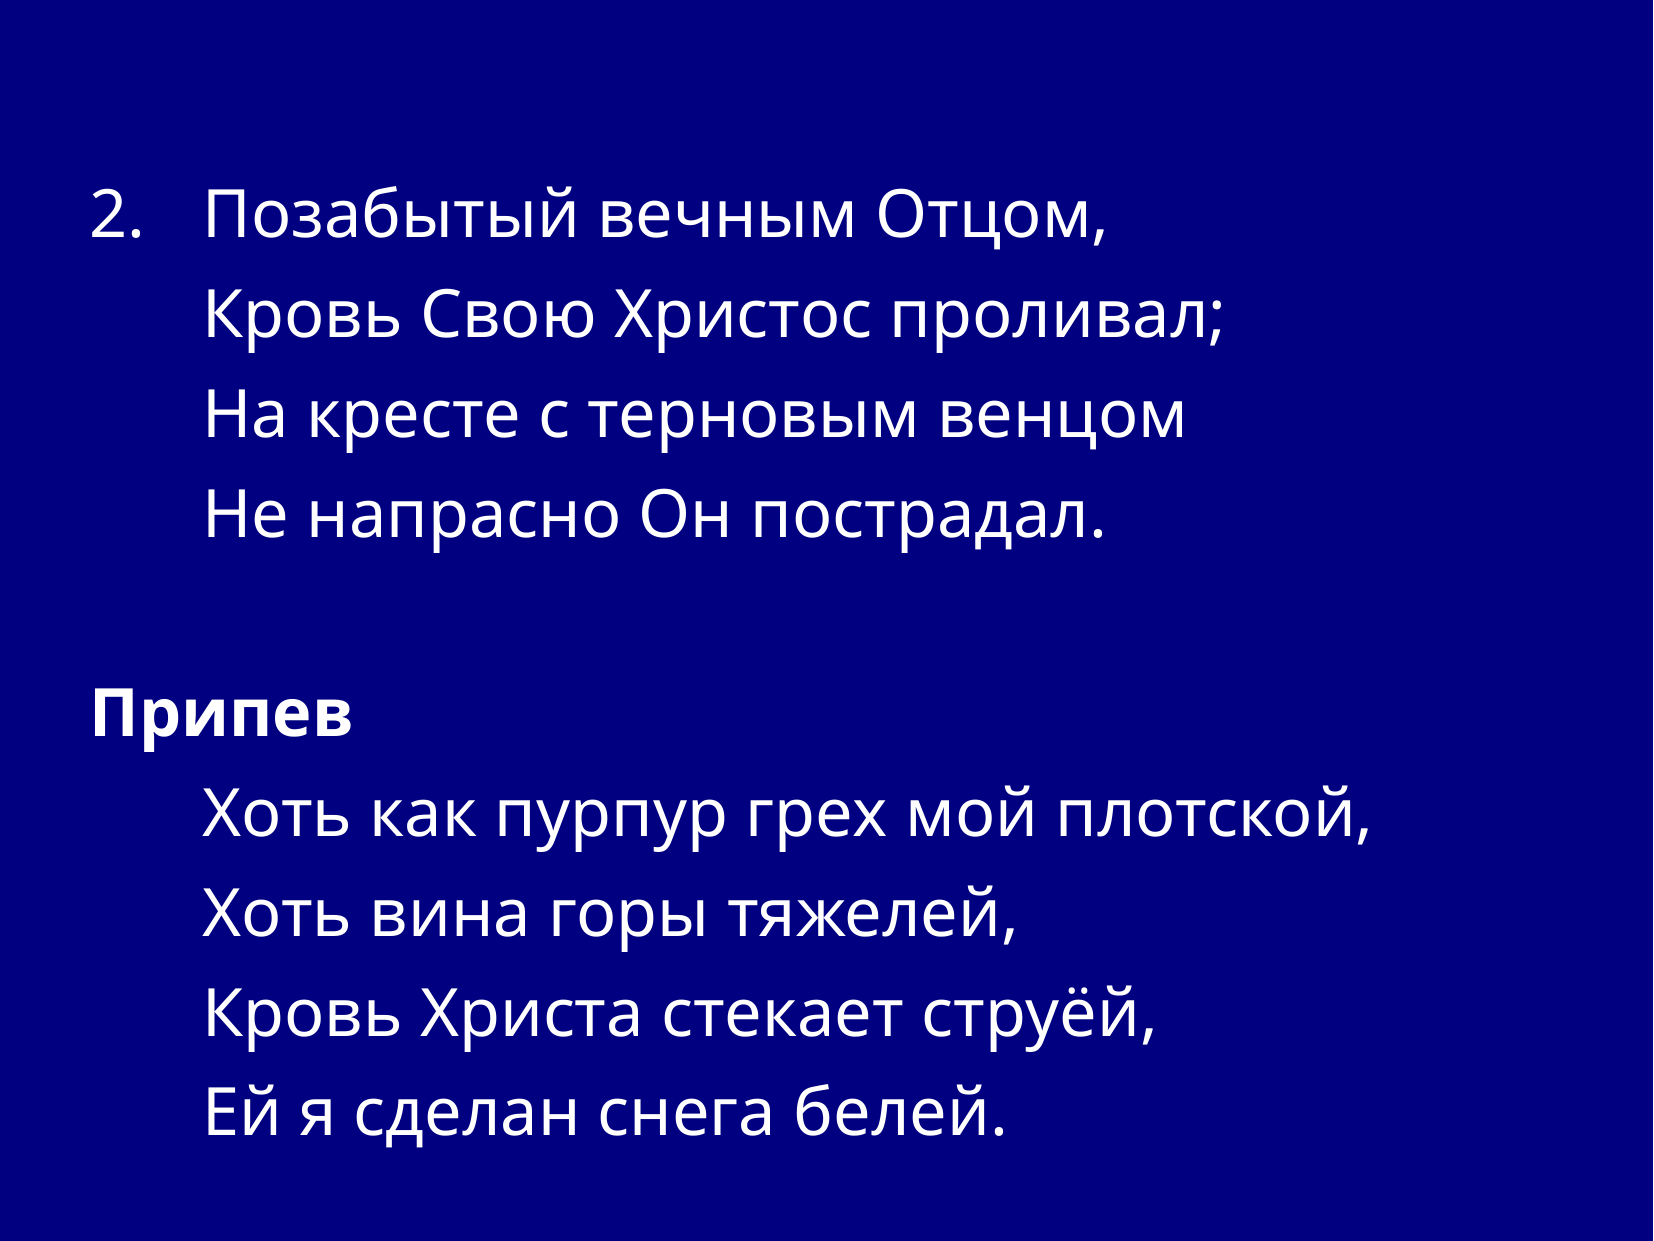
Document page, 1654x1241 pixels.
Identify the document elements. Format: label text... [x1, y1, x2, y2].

text_box 2. Позабытый вечным Отцом, Кровь Свою Христос проливал; На кресте с терновым венцом Не напрасно Он пострадал. Припев Хоть как пурпур грех мой плотской, Хоть вина горы тяжелей, Кровь Христа стекает струёй, Ей я сделан снега белей. [75, 150, 1576, 1163]
